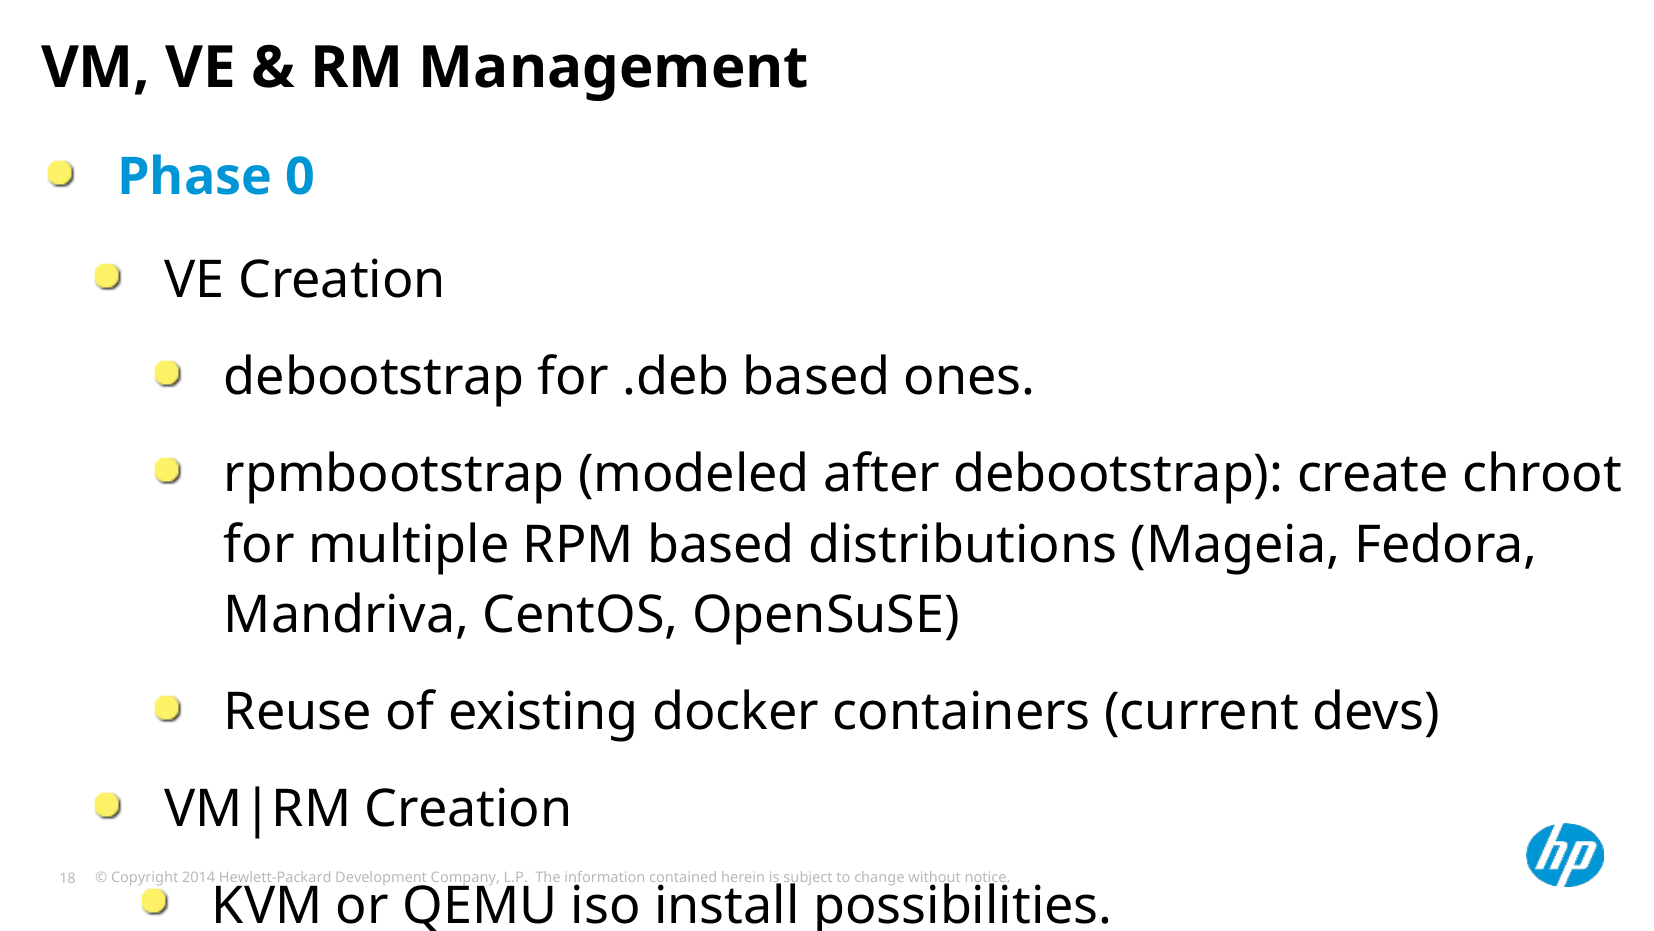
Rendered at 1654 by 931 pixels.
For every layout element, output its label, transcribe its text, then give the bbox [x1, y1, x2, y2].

list Phase 0 VE Creation debootstrap for .deb based ones. rpmbootstrap (modeled after debootstrap): create chroot for multiple RPM based distributions (Mageia, Fedora, Mandriva, CentOS, OpenSuSE) Reuse of existing docker containers (current devs) VM|RM Creation KVM or QEMU iso install possibilities. LinuxCOE/OpenStack as provisioning tool for your VM|RM [34, 139, 1642, 925]
title VM, VE & RM Management [41, 6, 955, 128]
